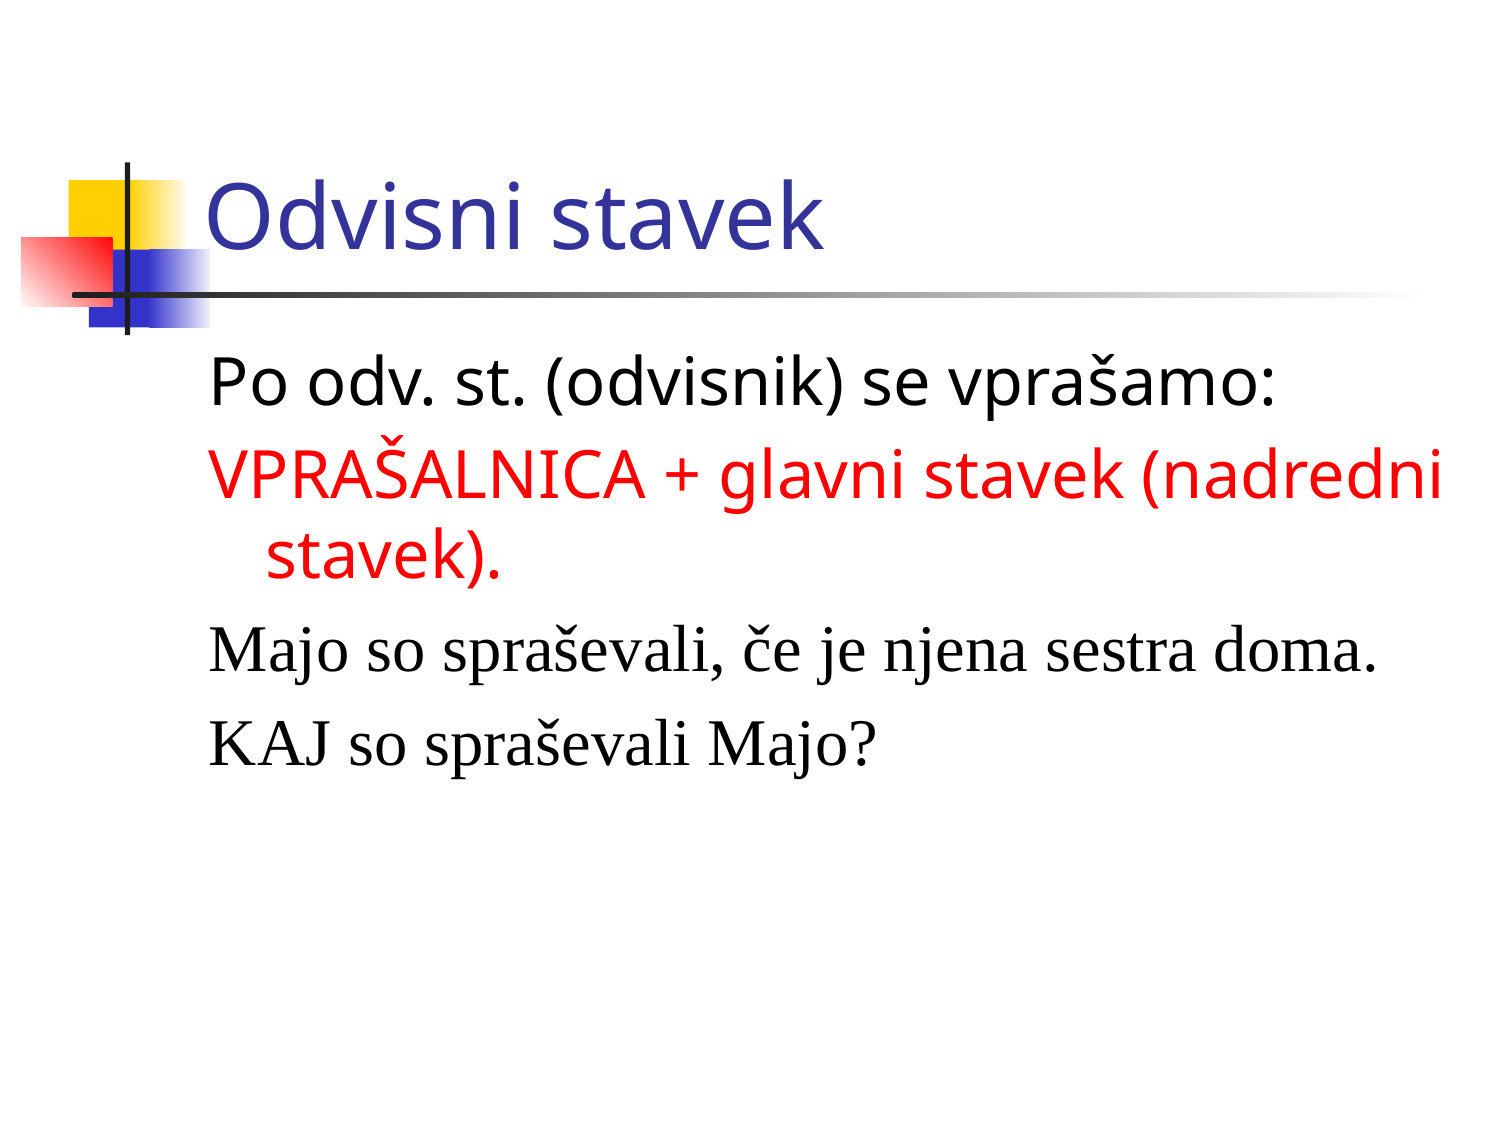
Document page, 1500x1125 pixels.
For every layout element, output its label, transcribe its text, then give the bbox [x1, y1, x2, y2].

title Odvisni stavek [188, 35, 1468, 275]
list Po odv. st. (odvisnik) se vprašamo: VPRAŠALNICA + glavni stavek (nadredni stavek). Majo so spraševali, če je njena sestra doma. KAJ so spraševali Majo? [193, 331, 1469, 1006]
